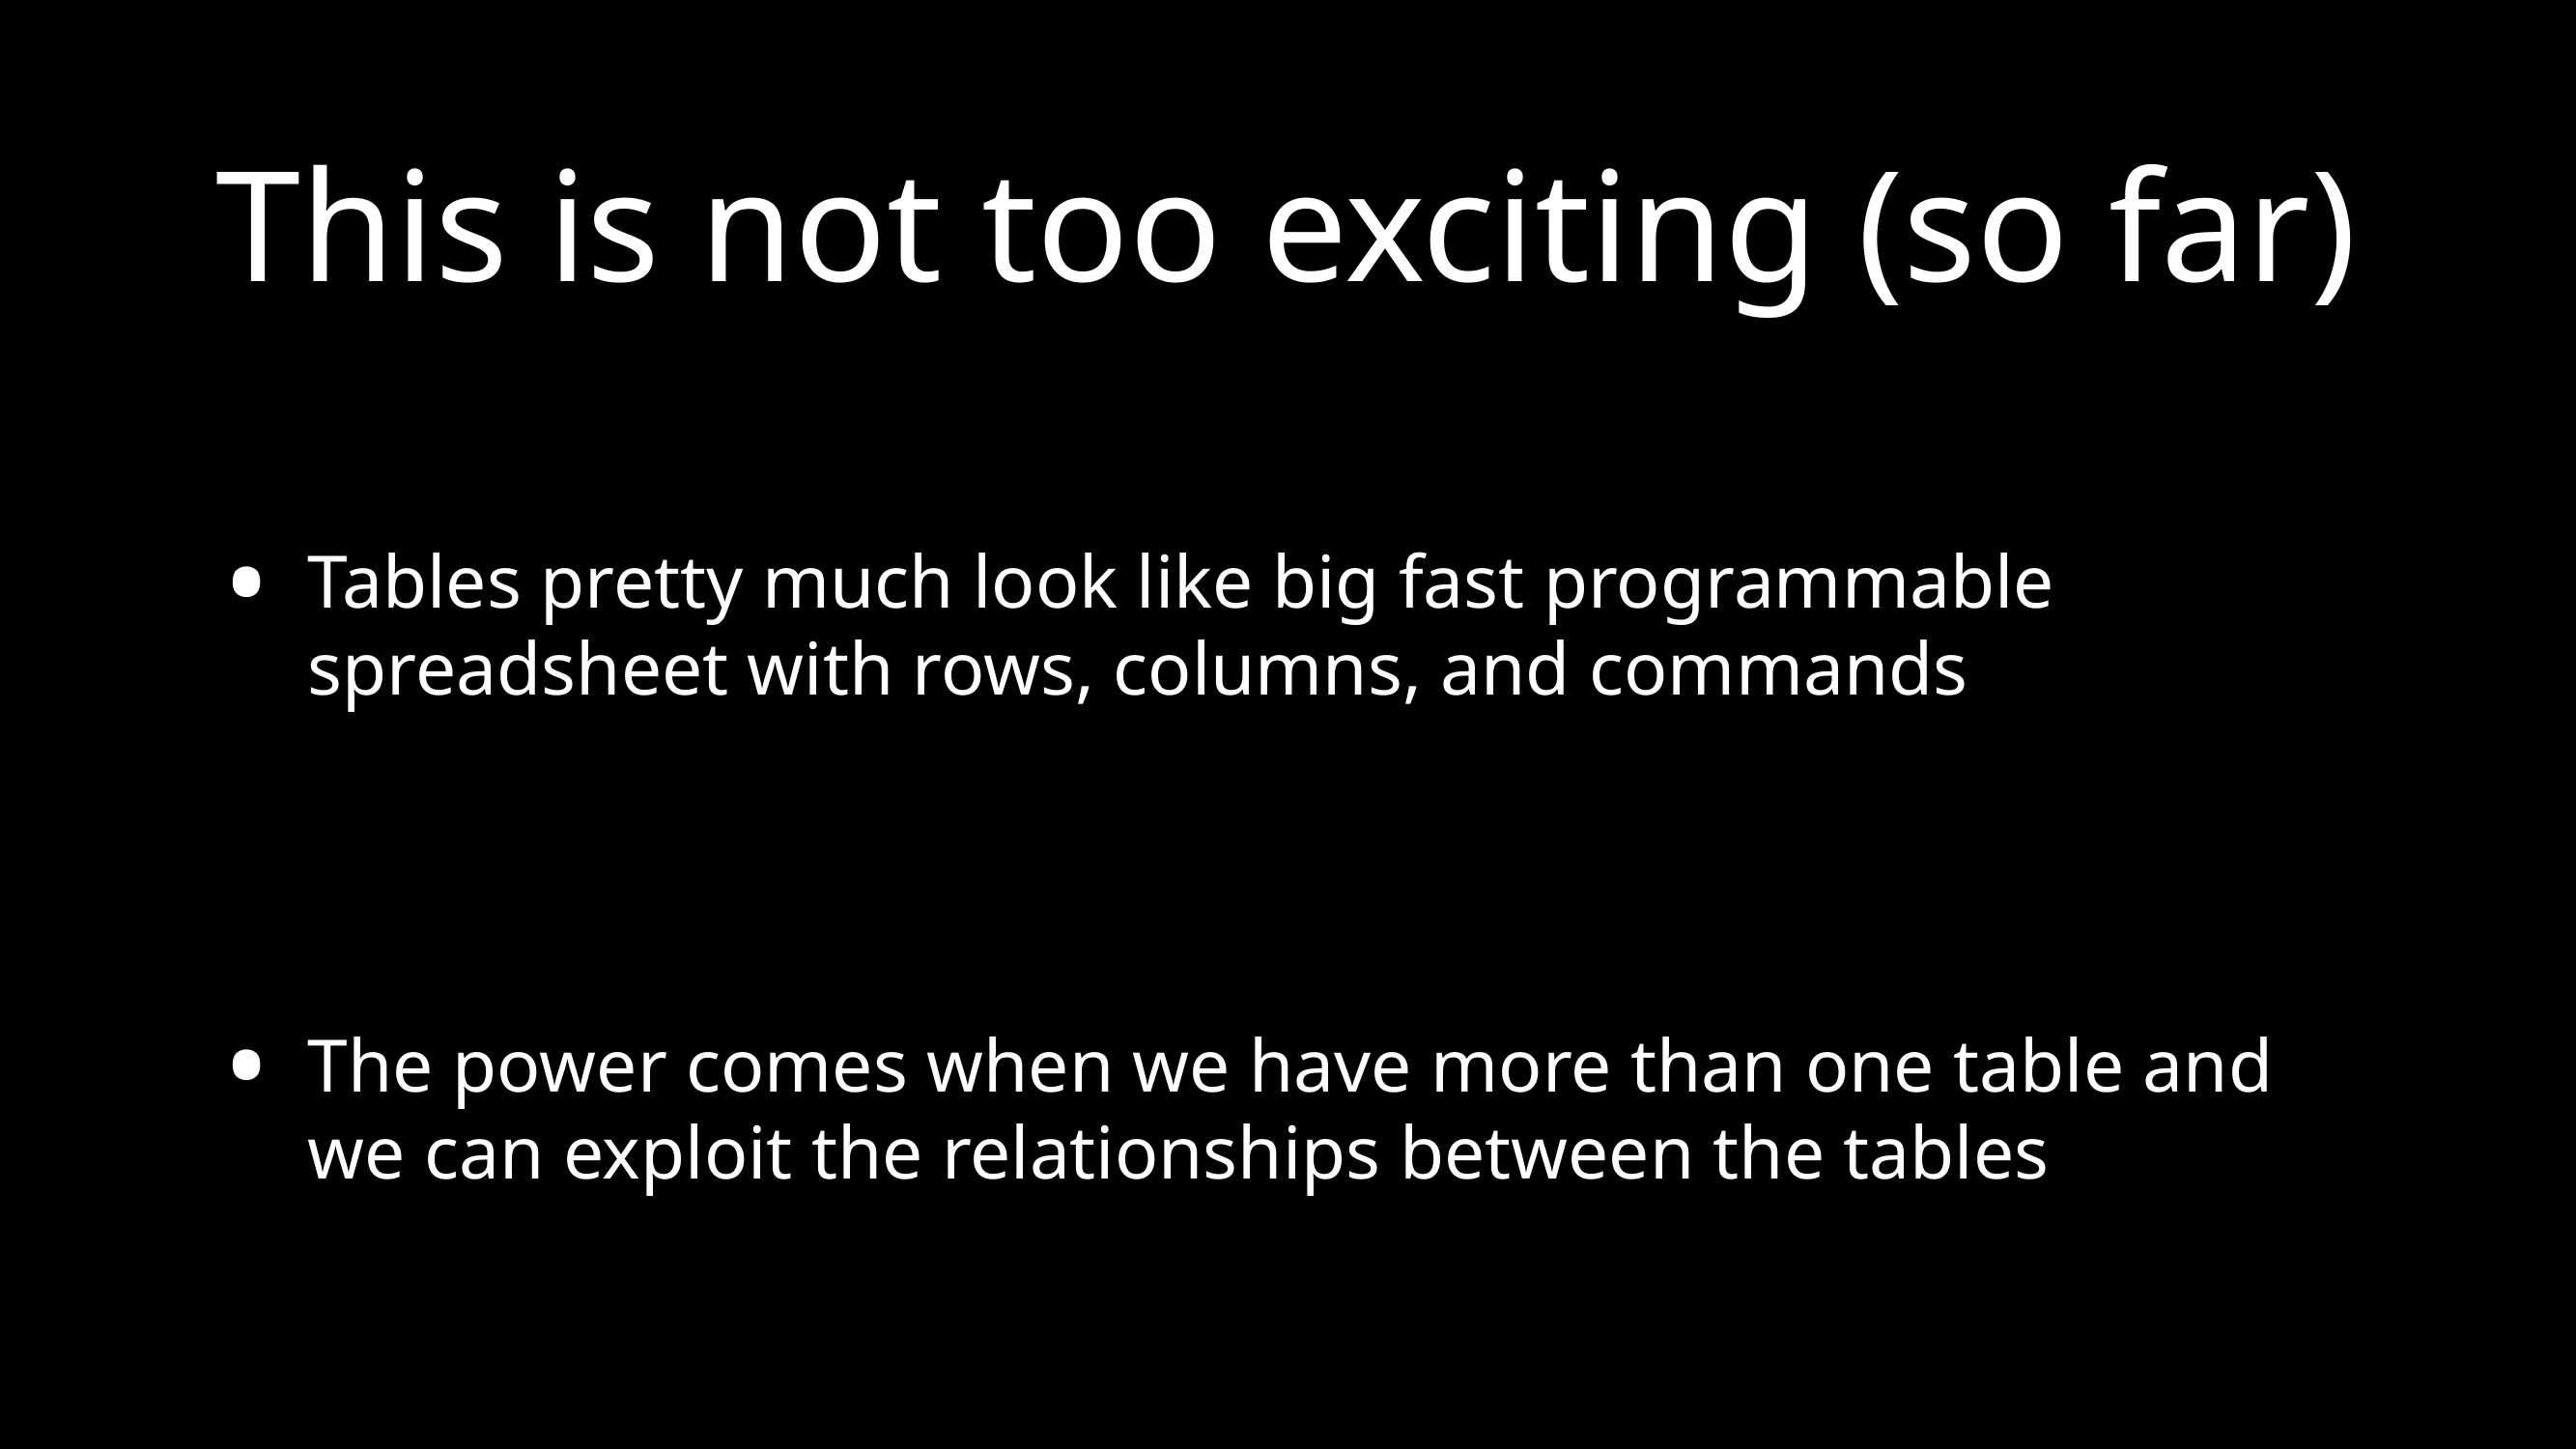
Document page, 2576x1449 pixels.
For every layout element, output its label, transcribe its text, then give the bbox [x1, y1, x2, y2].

list Tables pretty much look like big fast programmable spreadsheet with rows, columns, and commands The power comes when we have more than one table and we can exploit the relationships between the tables [183, 412, 2392, 1317]
title This is not too exciting (so far) [183, 38, 2392, 403]
